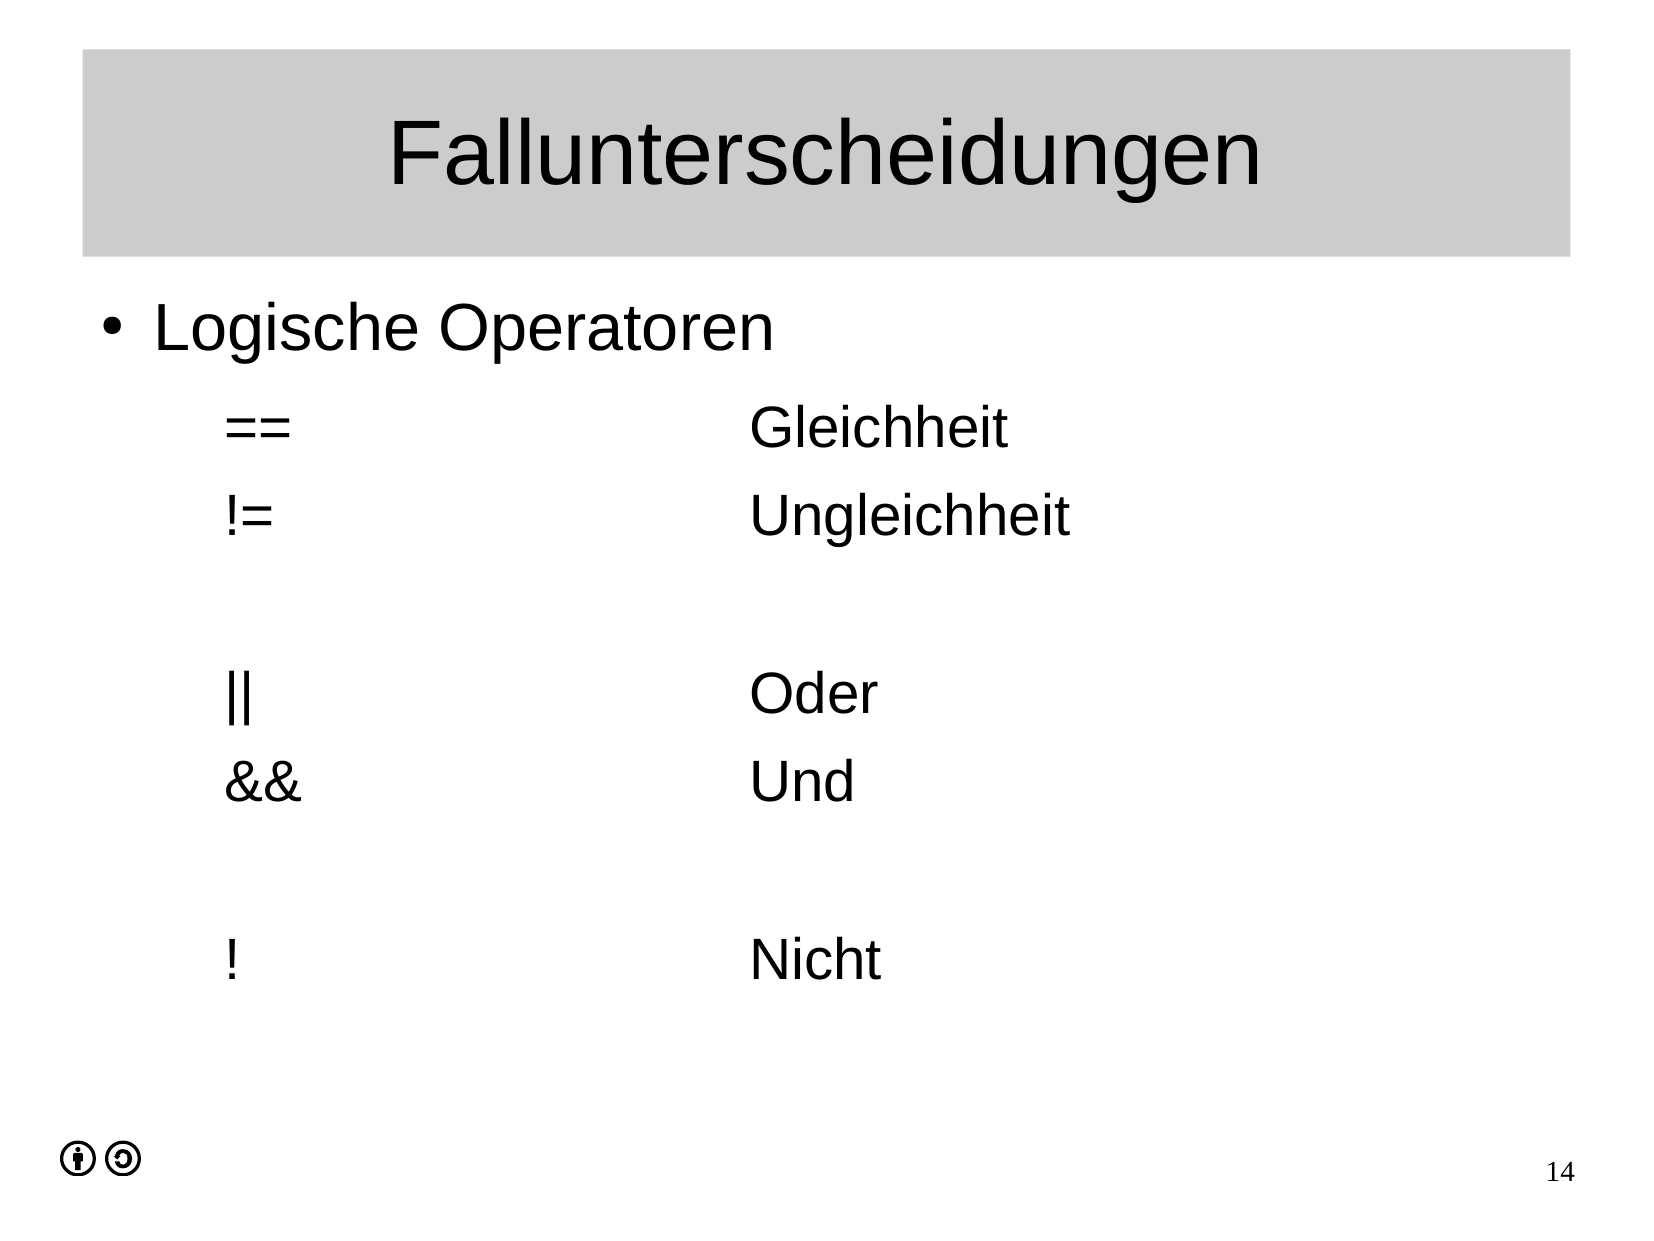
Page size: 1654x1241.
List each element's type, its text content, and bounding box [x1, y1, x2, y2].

list Logische Operatoren == Gleichheit != Ungleichheit || Oder && Und ! Nicht [82, 290, 1538, 1010]
title Fallunterscheidungen [82, 49, 1571, 257]
